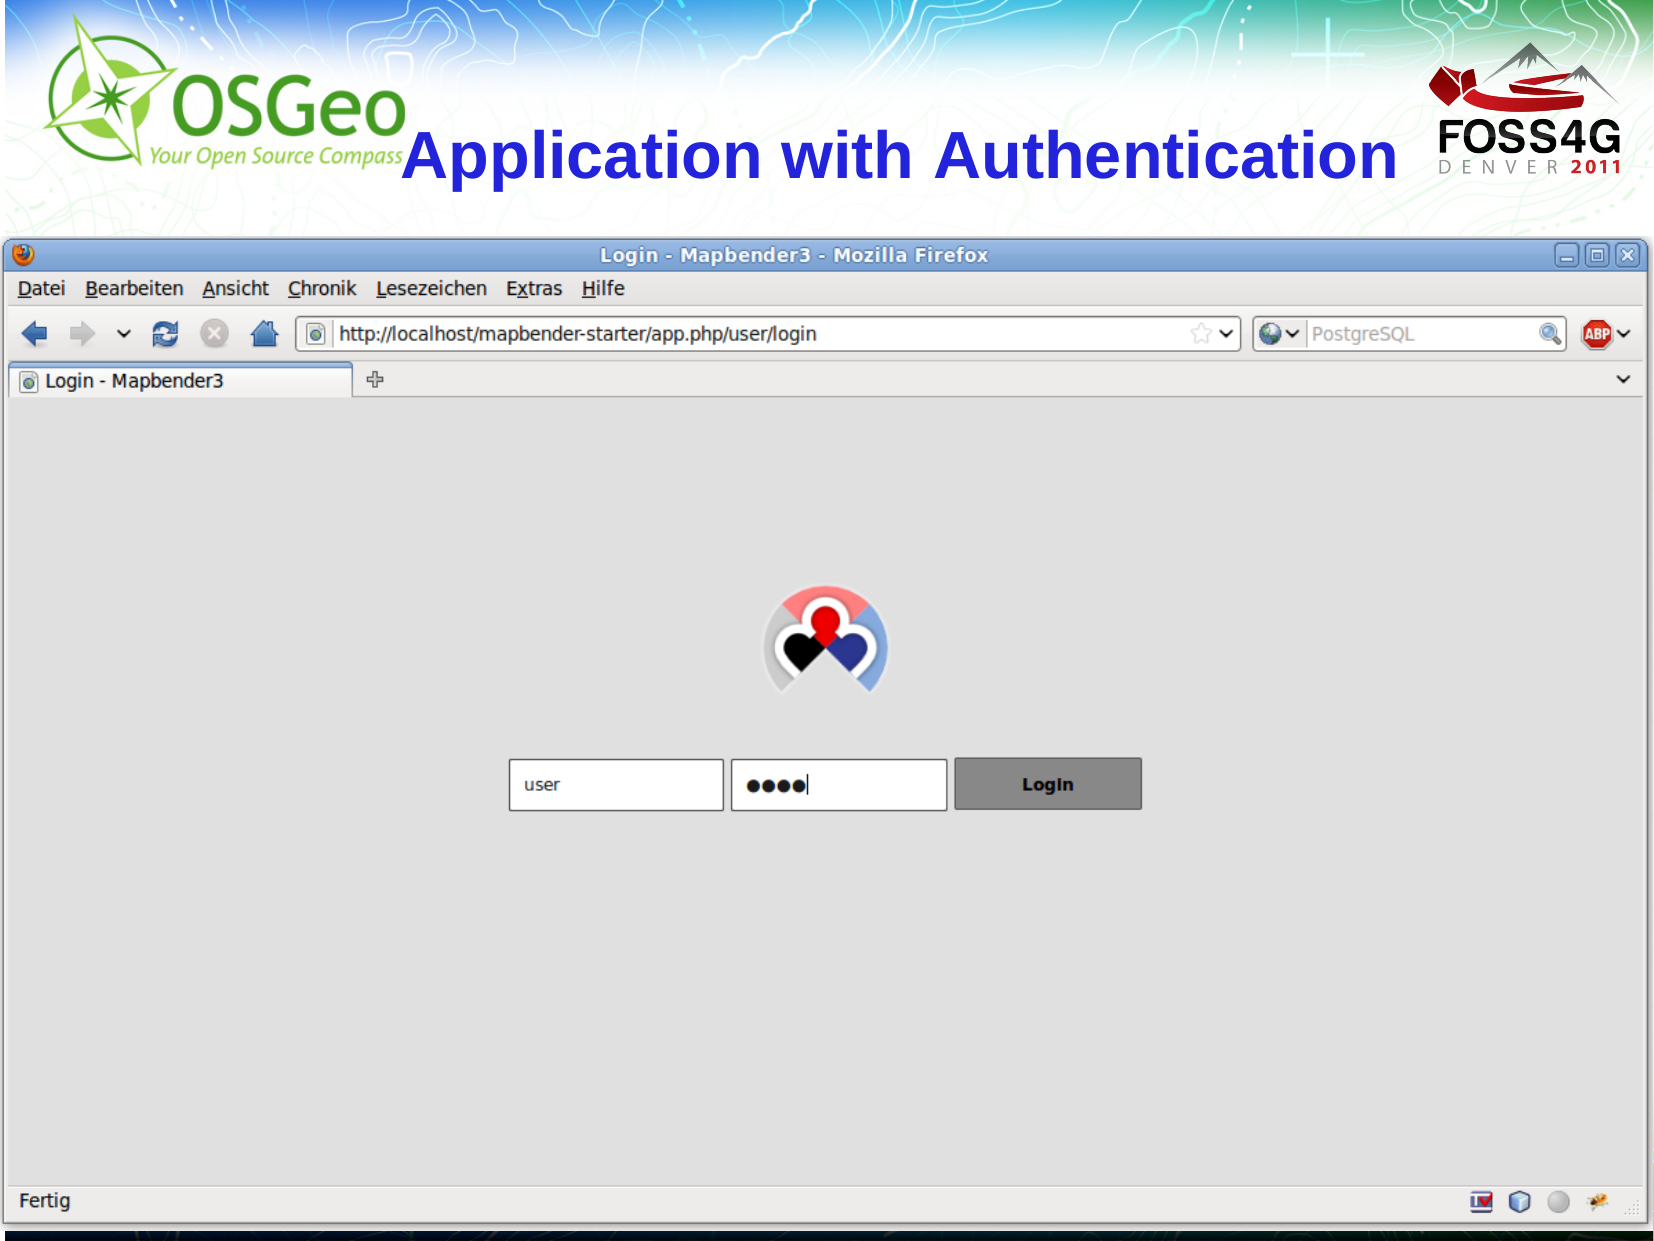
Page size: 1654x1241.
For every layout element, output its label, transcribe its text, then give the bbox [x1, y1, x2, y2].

picture [0, 0, 1654, 1241]
title Application with Authentication [147, 88, 1654, 222]
